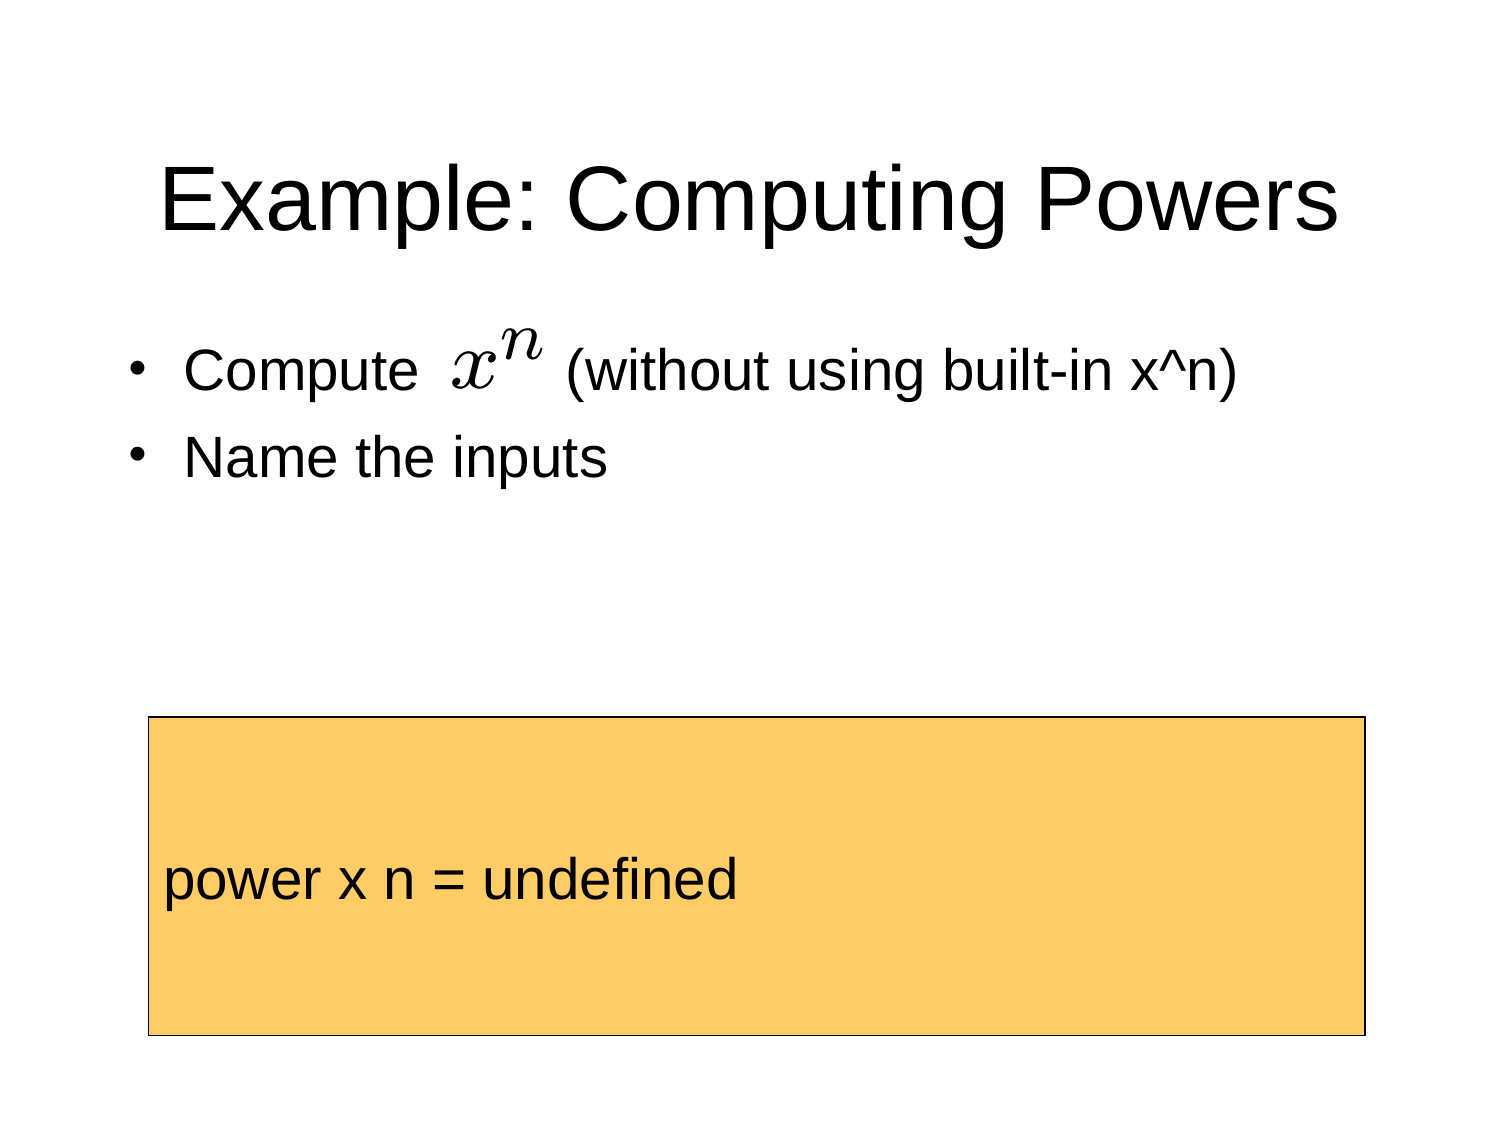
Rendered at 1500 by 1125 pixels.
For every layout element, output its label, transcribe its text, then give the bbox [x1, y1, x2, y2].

title Example: Computing Powers [112, 99, 1388, 288]
list Compute (without using built-in x^n) Name the inputs [112, 324, 1388, 1000]
picture [448, 326, 545, 389]
text_box power x n = undefined [148, 716, 1366, 1036]
